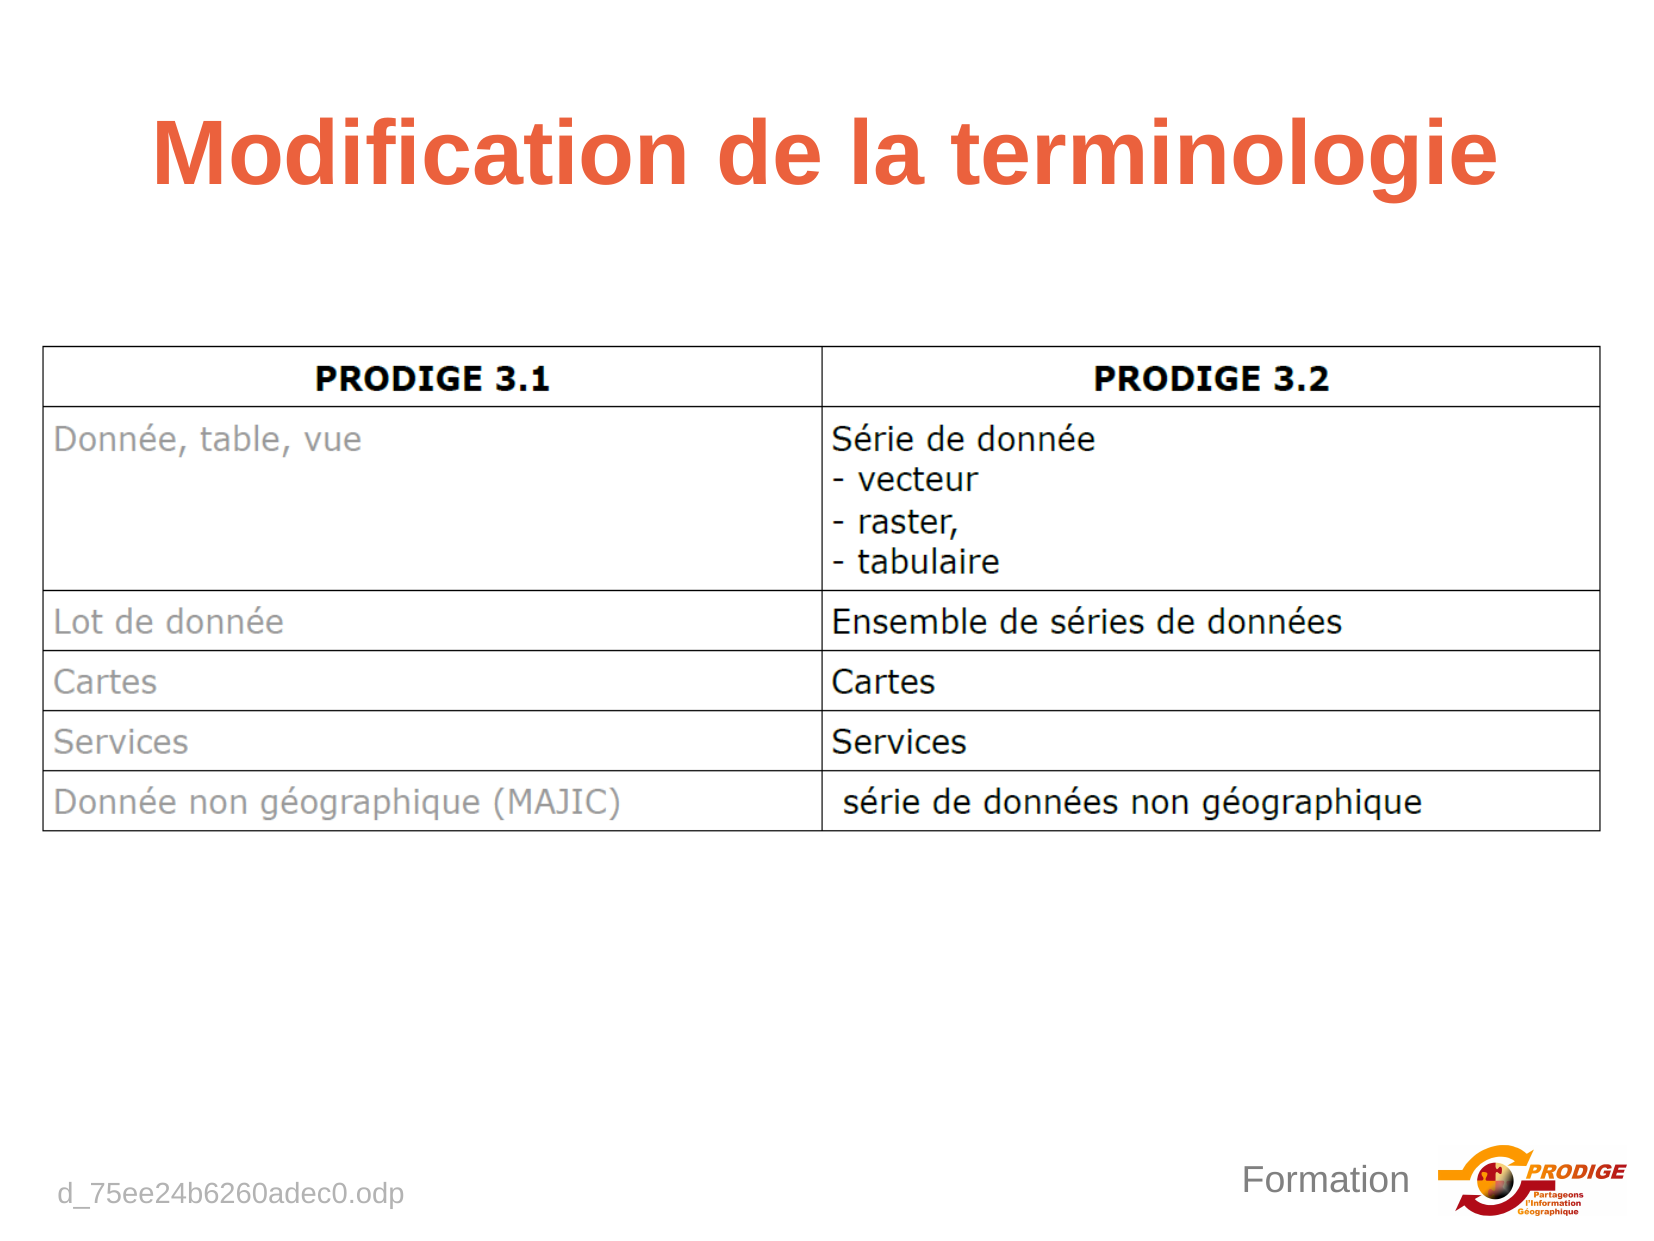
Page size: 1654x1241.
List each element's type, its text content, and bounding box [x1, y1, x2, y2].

picture [33, 336, 1609, 849]
picture [1438, 1145, 1627, 1216]
title Modification de la terminologie [82, 56, 1571, 250]
